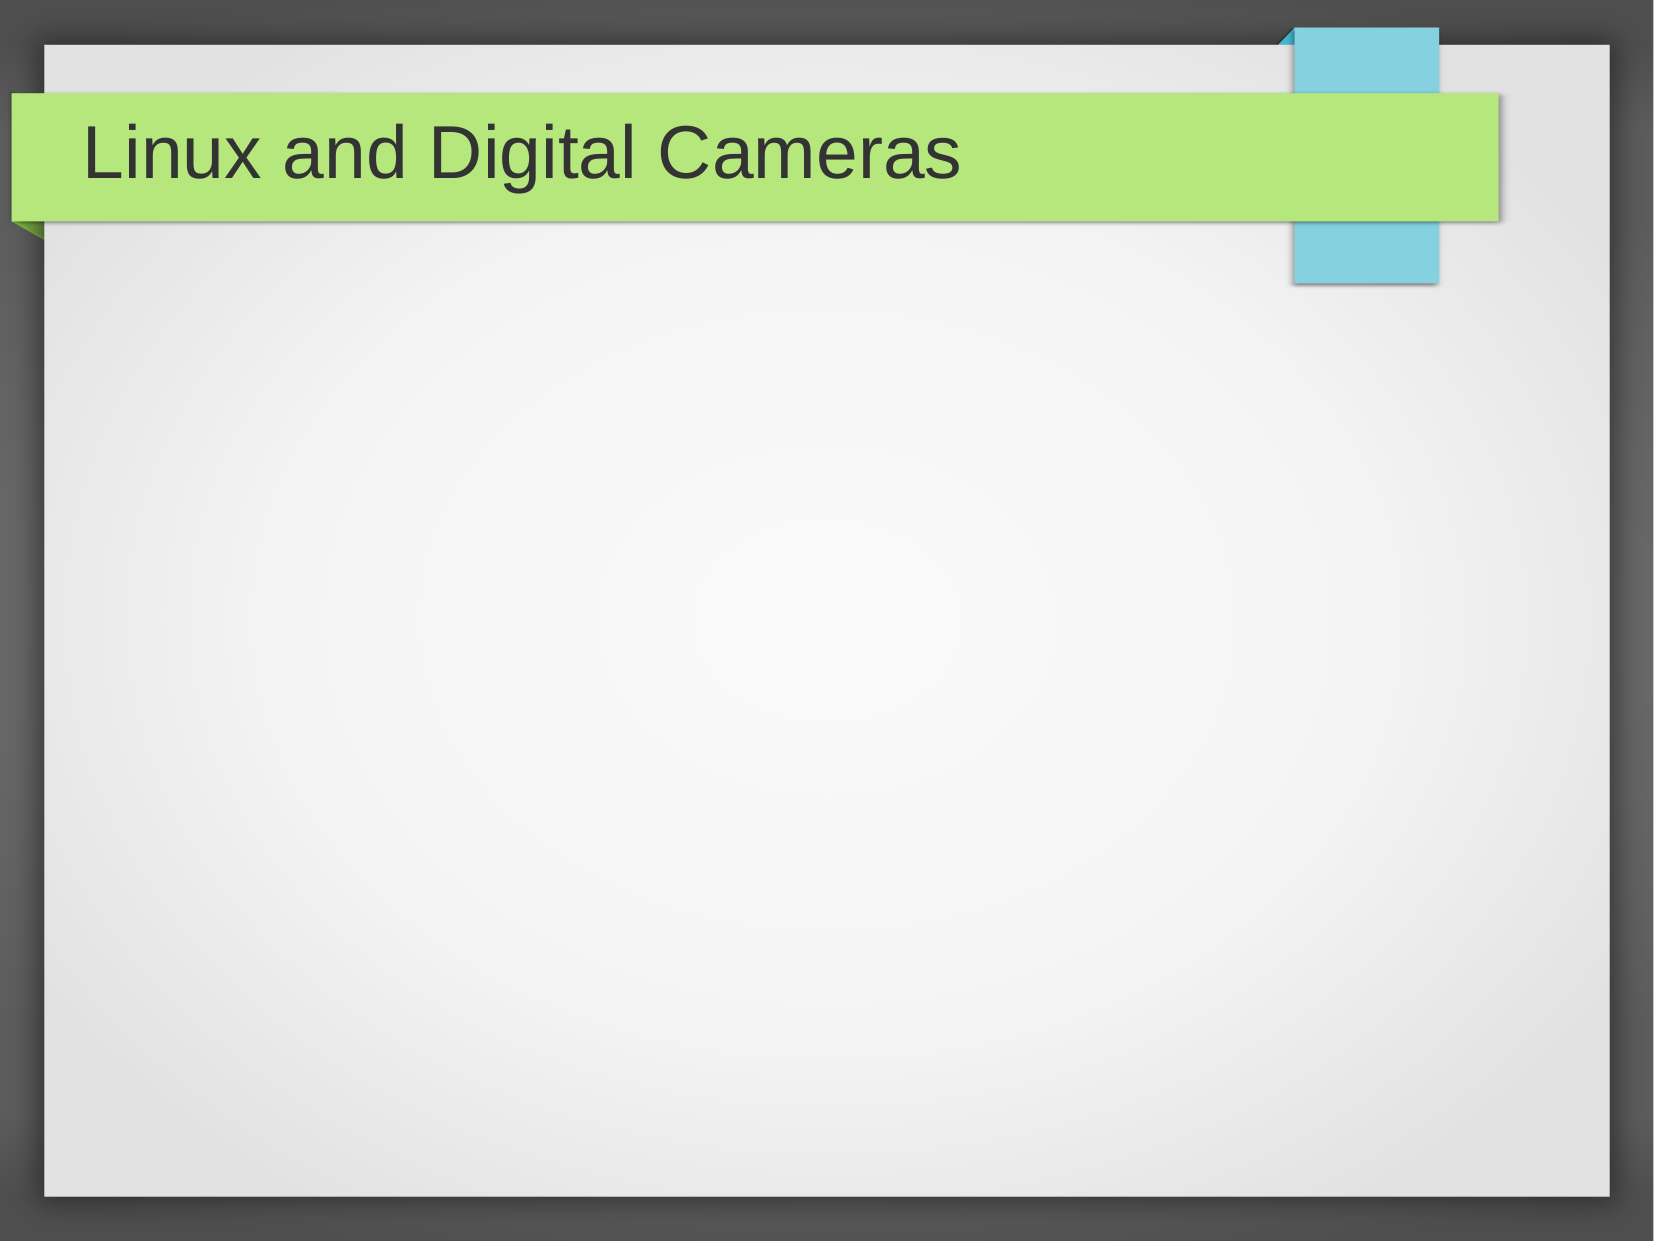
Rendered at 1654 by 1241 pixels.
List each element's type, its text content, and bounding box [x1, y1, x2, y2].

picture [0, 0, 1654, 1241]
title Linux and Digital Cameras [82, 49, 1571, 257]
